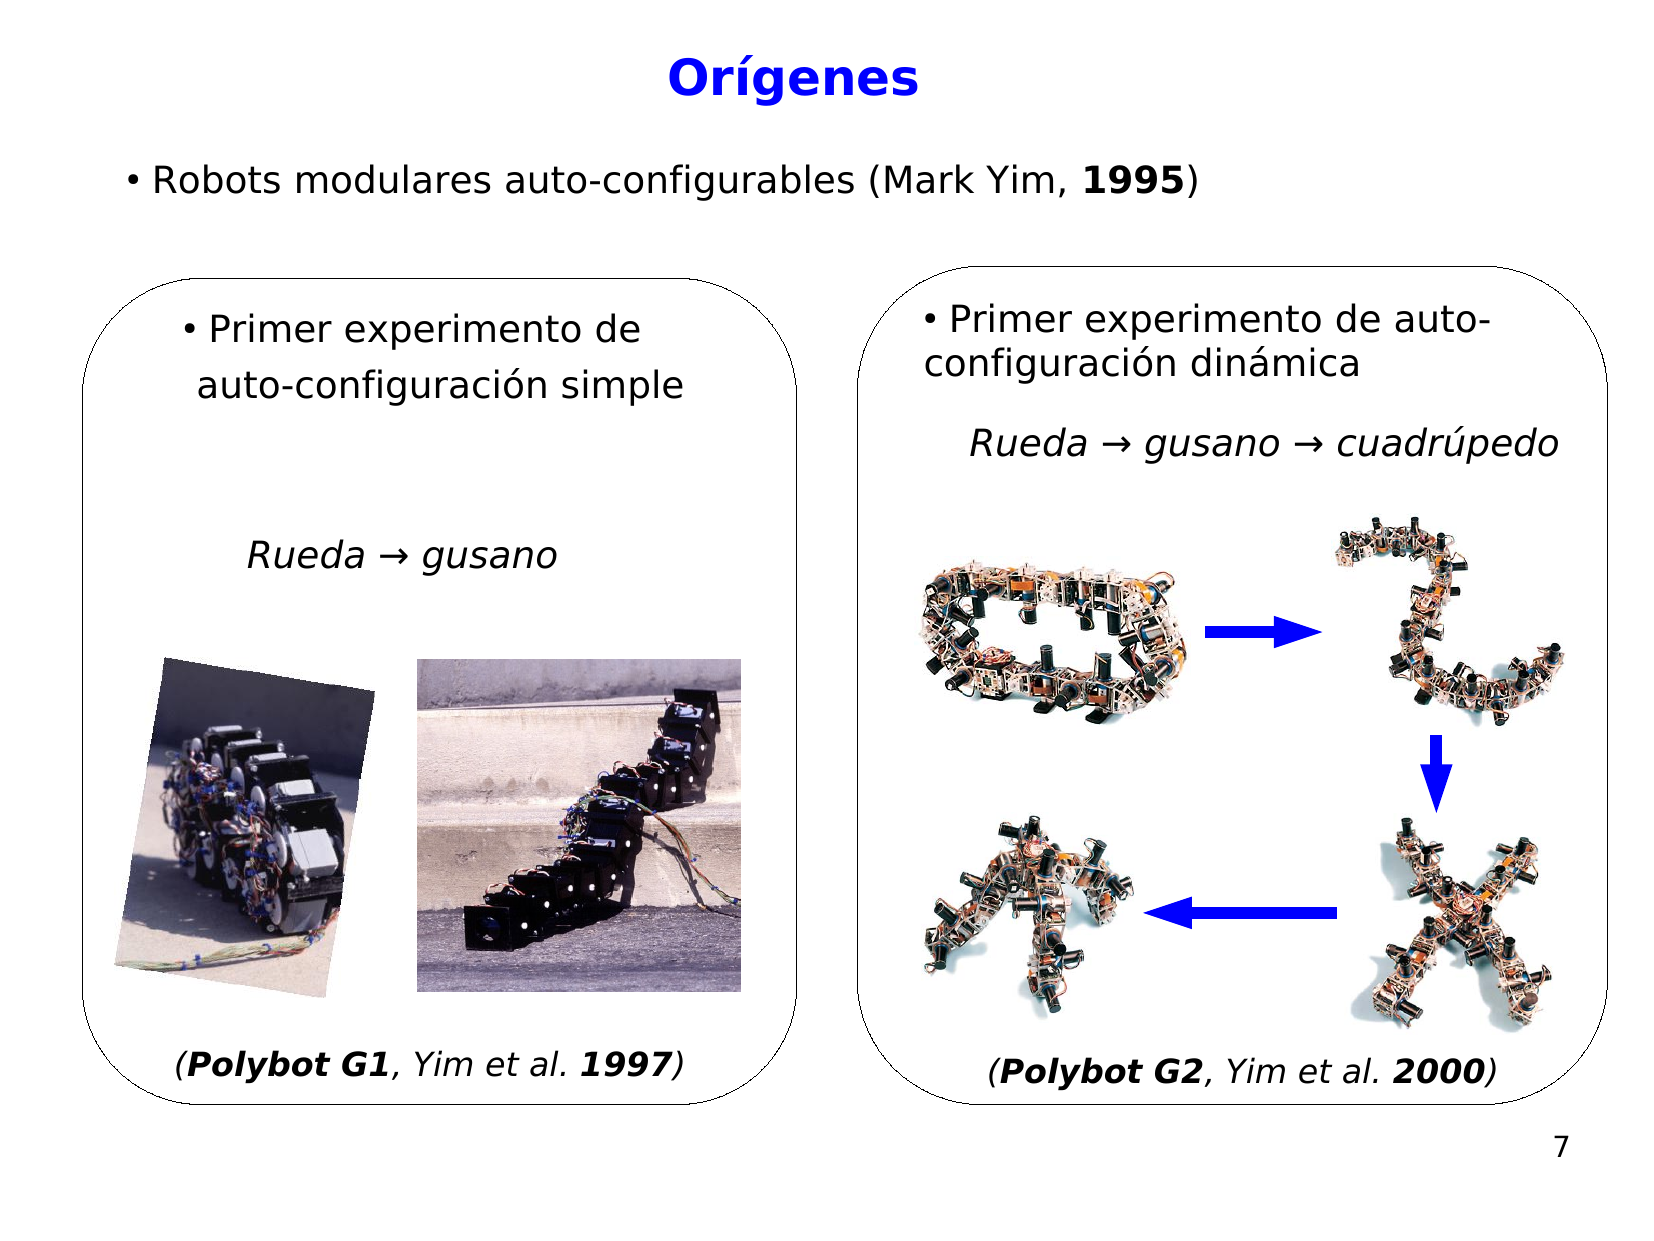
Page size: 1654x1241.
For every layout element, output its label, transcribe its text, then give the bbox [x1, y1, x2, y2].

text_box Primer experimento de auto-configuración simple [168, 300, 714, 415]
text_box Robots modulares auto-configurables (Mark Yim, 1995) [111, 151, 1272, 223]
picture [914, 556, 1191, 727]
text_box Rueda → gusano [232, 526, 574, 585]
text_box (Polybot G1, Yim et al. 1997) [159, 1038, 701, 1092]
text_box Rueda → gusano → cuadrúpedo [954, 414, 1576, 474]
picture [114, 657, 375, 998]
picture [1344, 813, 1555, 1035]
picture [1331, 513, 1566, 731]
picture [417, 659, 741, 992]
text_box Primer experimento de auto-configuración dinámica [908, 290, 1603, 393]
text_box Orígenes [652, 42, 936, 116]
picture [921, 812, 1137, 1023]
text_box (Polybot G2, Yim et al. 2000) [972, 1044, 1514, 1099]
